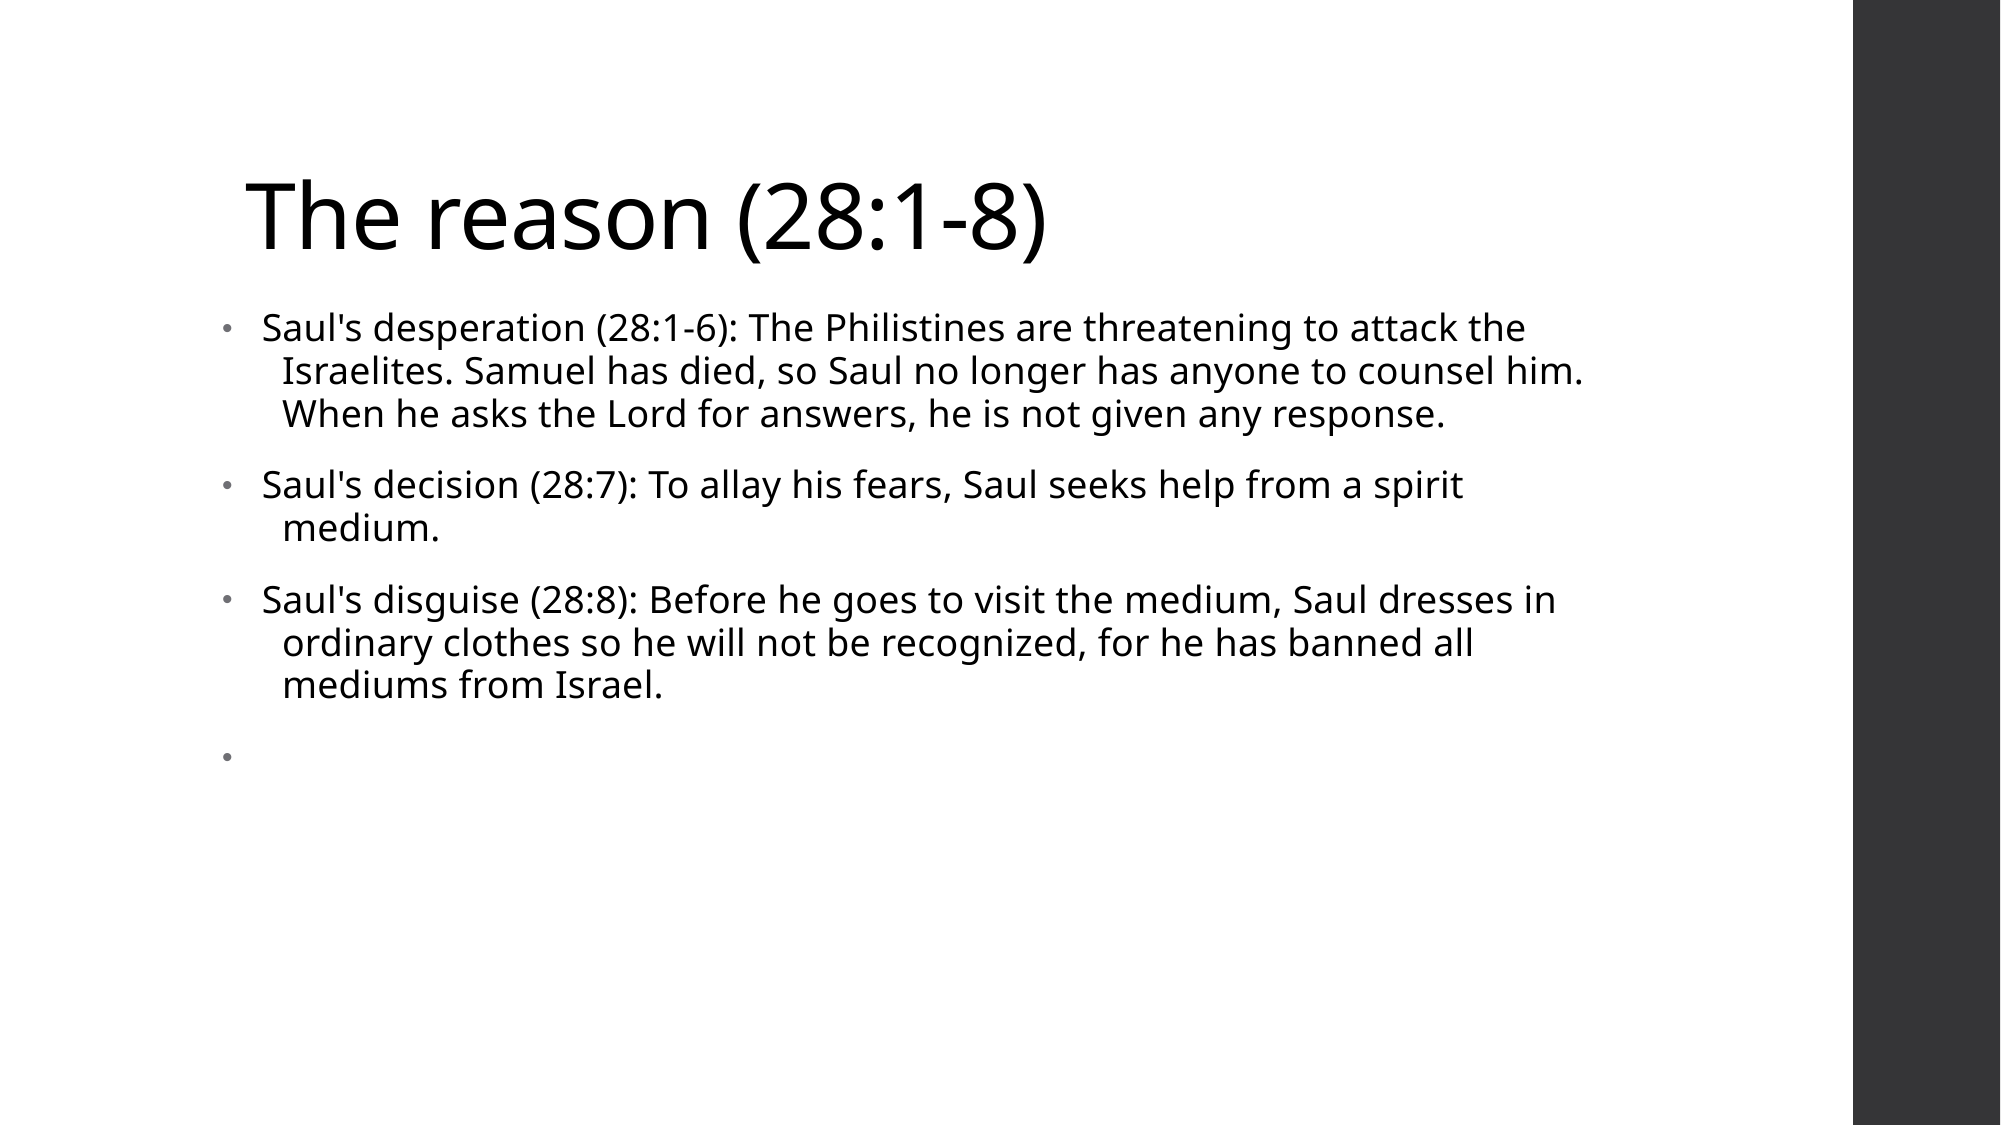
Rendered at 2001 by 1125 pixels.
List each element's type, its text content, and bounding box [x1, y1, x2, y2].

title The reason (28:1-8) [206, 60, 1797, 278]
list Saul's desperation (28:1-6): The Philistines are threatening to attack the Israelites. Samuel has died, so Saul no longer has anyone to counsel him. When he asks the Lord for answers, he is not given any response. Saul's decision (28:7): To allay his fears, Saul seeks help from a spirit medium. Saul's disguise (28:8): Before he goes to visit the medium, Saul dresses in ordinary clothes so he will not be recognized, for he has banned all mediums from Israel. [206, 299, 1617, 1014]
